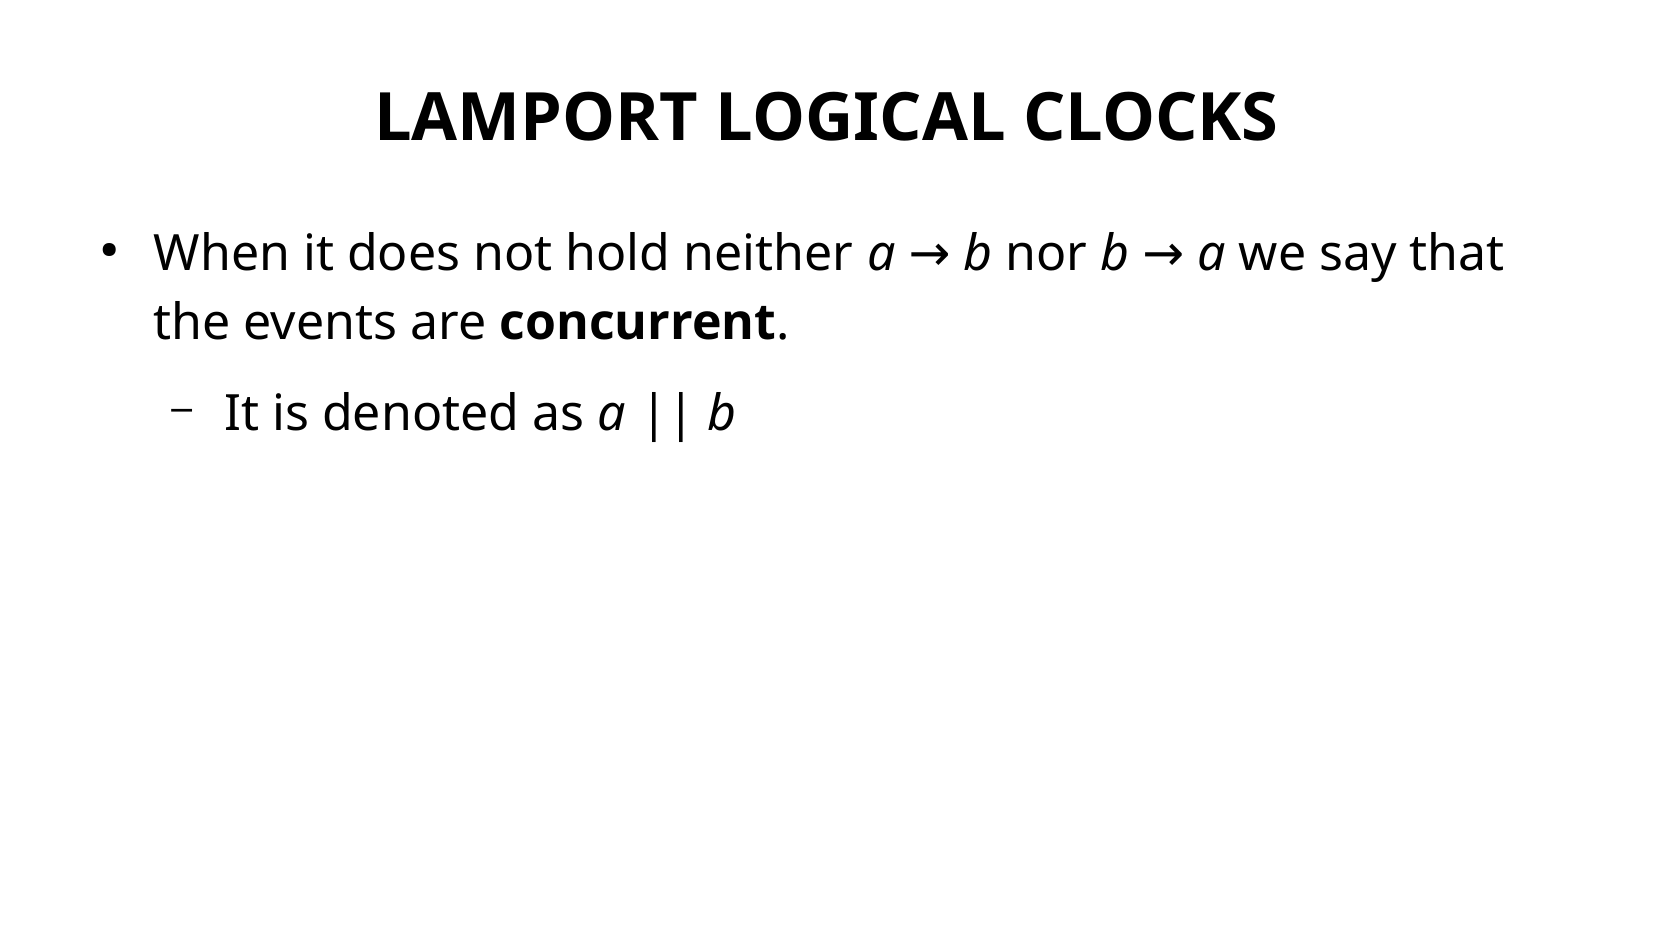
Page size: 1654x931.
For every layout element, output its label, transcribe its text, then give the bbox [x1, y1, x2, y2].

title LAMPORT LOGICAL CLOCKS [82, 36, 1571, 193]
list When it does not hold neither a → b nor b → a we say that the events are concurrent. It is denoted as a || b [82, 217, 1571, 757]
